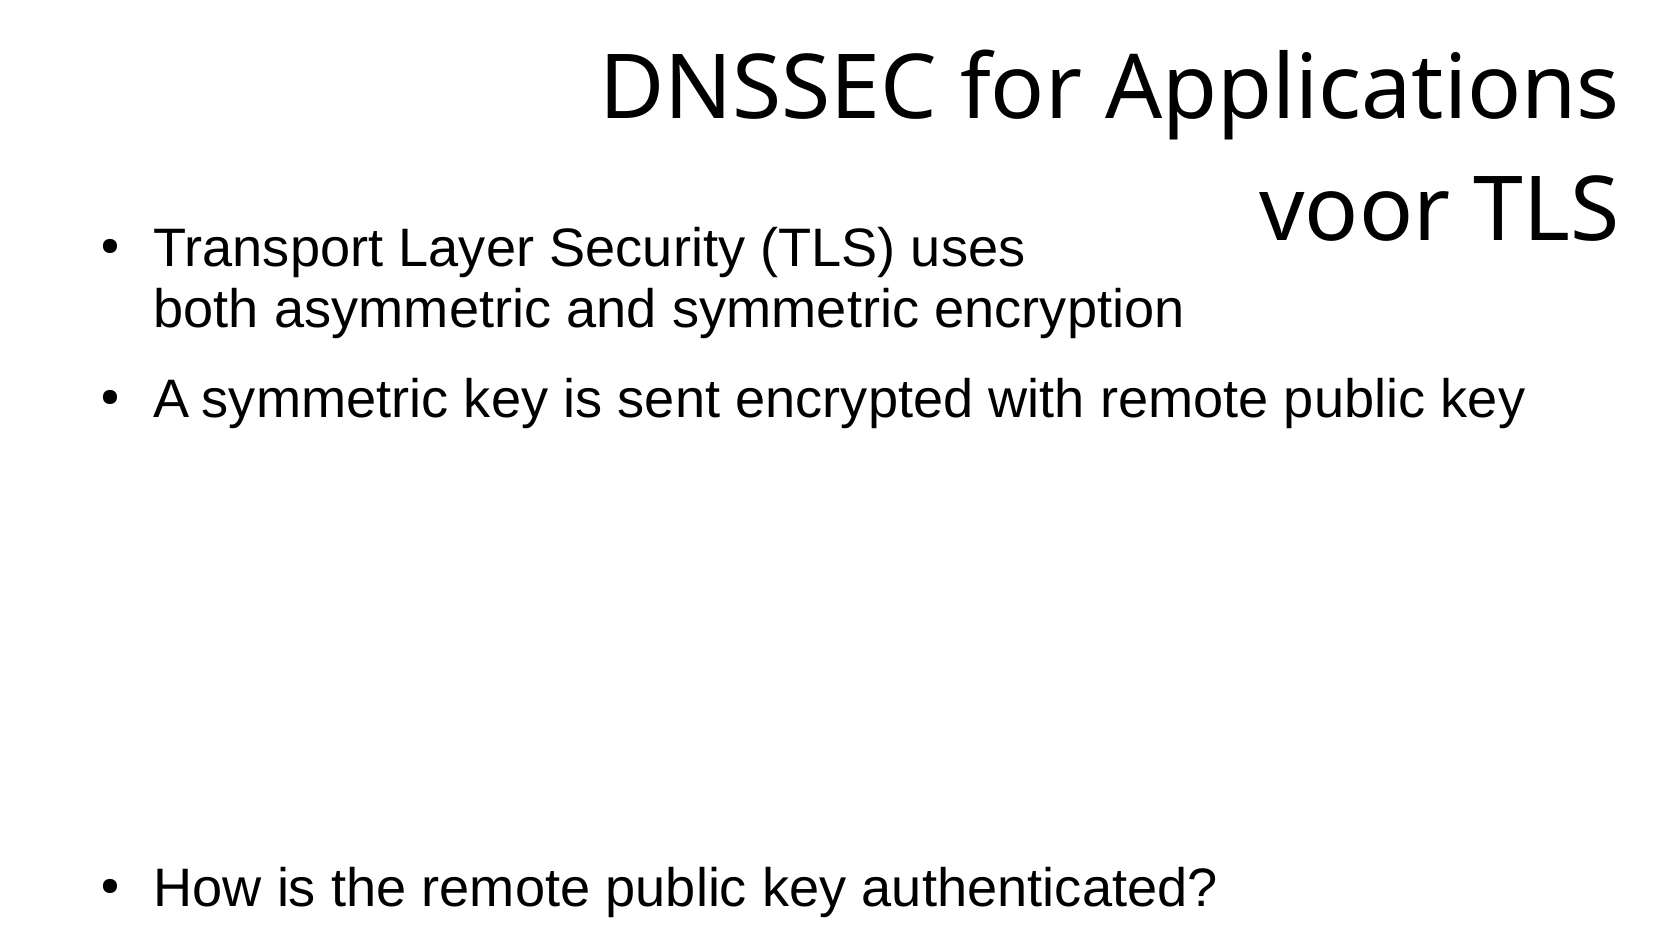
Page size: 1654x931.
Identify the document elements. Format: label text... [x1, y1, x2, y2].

title DNSSEC for Applications voor TLS [1, 23, 1620, 221]
list How is the remote public key authenticated? [82, 857, 1571, 931]
list Transport Layer Security (TLS) uses both asymmetric and symmetric encryption A symmetric key is sent encrypted with remote public key [82, 221, 1571, 857]
